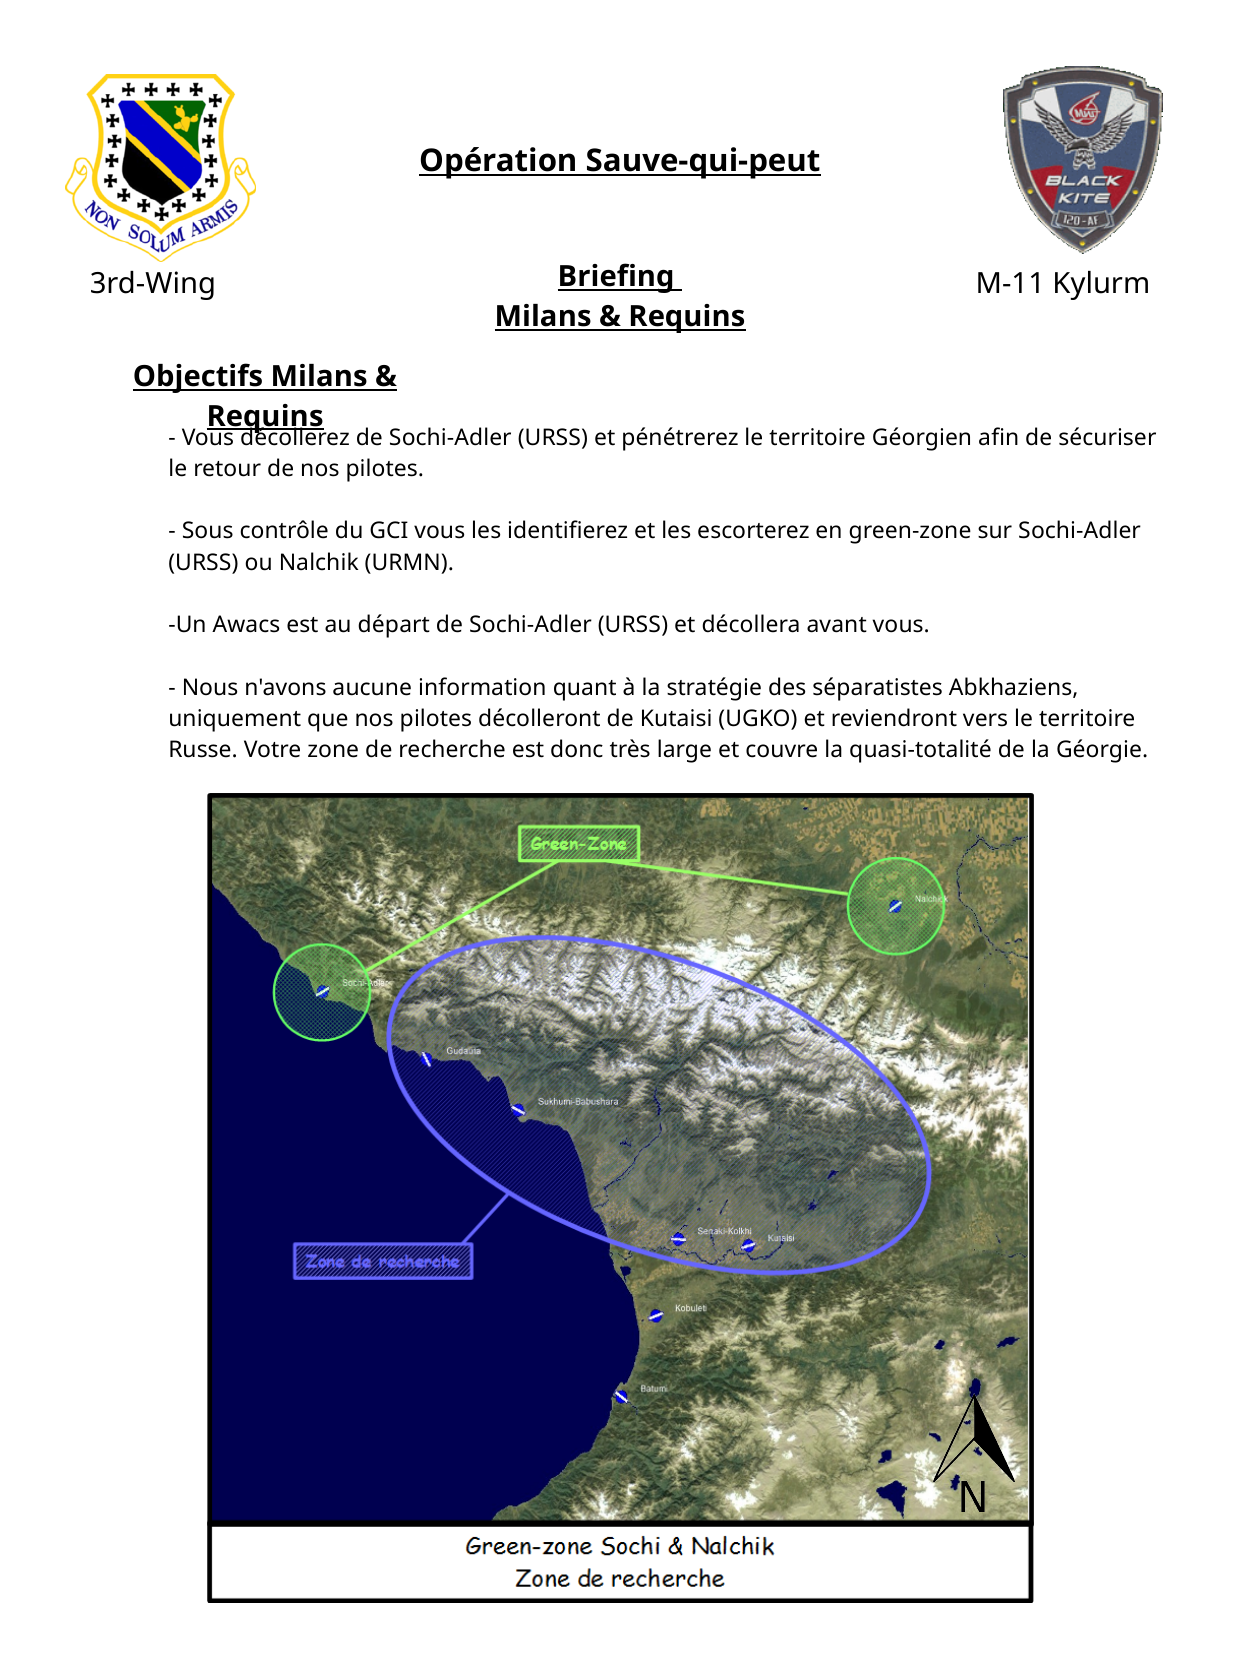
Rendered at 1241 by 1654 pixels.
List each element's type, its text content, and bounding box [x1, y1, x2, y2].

picture [206, 791, 1034, 1603]
picture [65, 74, 256, 262]
text_box Briefing Milans & Requins [479, 248, 761, 345]
title Opération Sauve-qui-peut 3rd-Wing M-11 Kylurm [62, 6, 1179, 348]
text_box Objectifs Milans & Requins [118, 347, 532, 445]
picture [1003, 66, 1163, 254]
text_box - Vous décollerez de Sochi-Adler (URSS) et pénétrerez le territoire Géorgien afin de sécuriser le retour de nos pilotes. - Sous contrôle du GCI vous les identifierez et les escorterez en green-zone sur Sochi-Adler (URSS) ou Nalchik (URMN). -Un Awacs est au départ de Sochi-Adler (URSS) et décollera avant vous. - Nous n'avons aucune information quant à la stratégie des séparatistes Abkhaziens, uniquement que nos pilotes décolleront de Kutaisi (UGKO) et reviendront vers le territoire Russe. Votre zone de recherche est donc très large et couvre la quasi-totalité de la Géorgie. [153, 413, 1193, 783]
